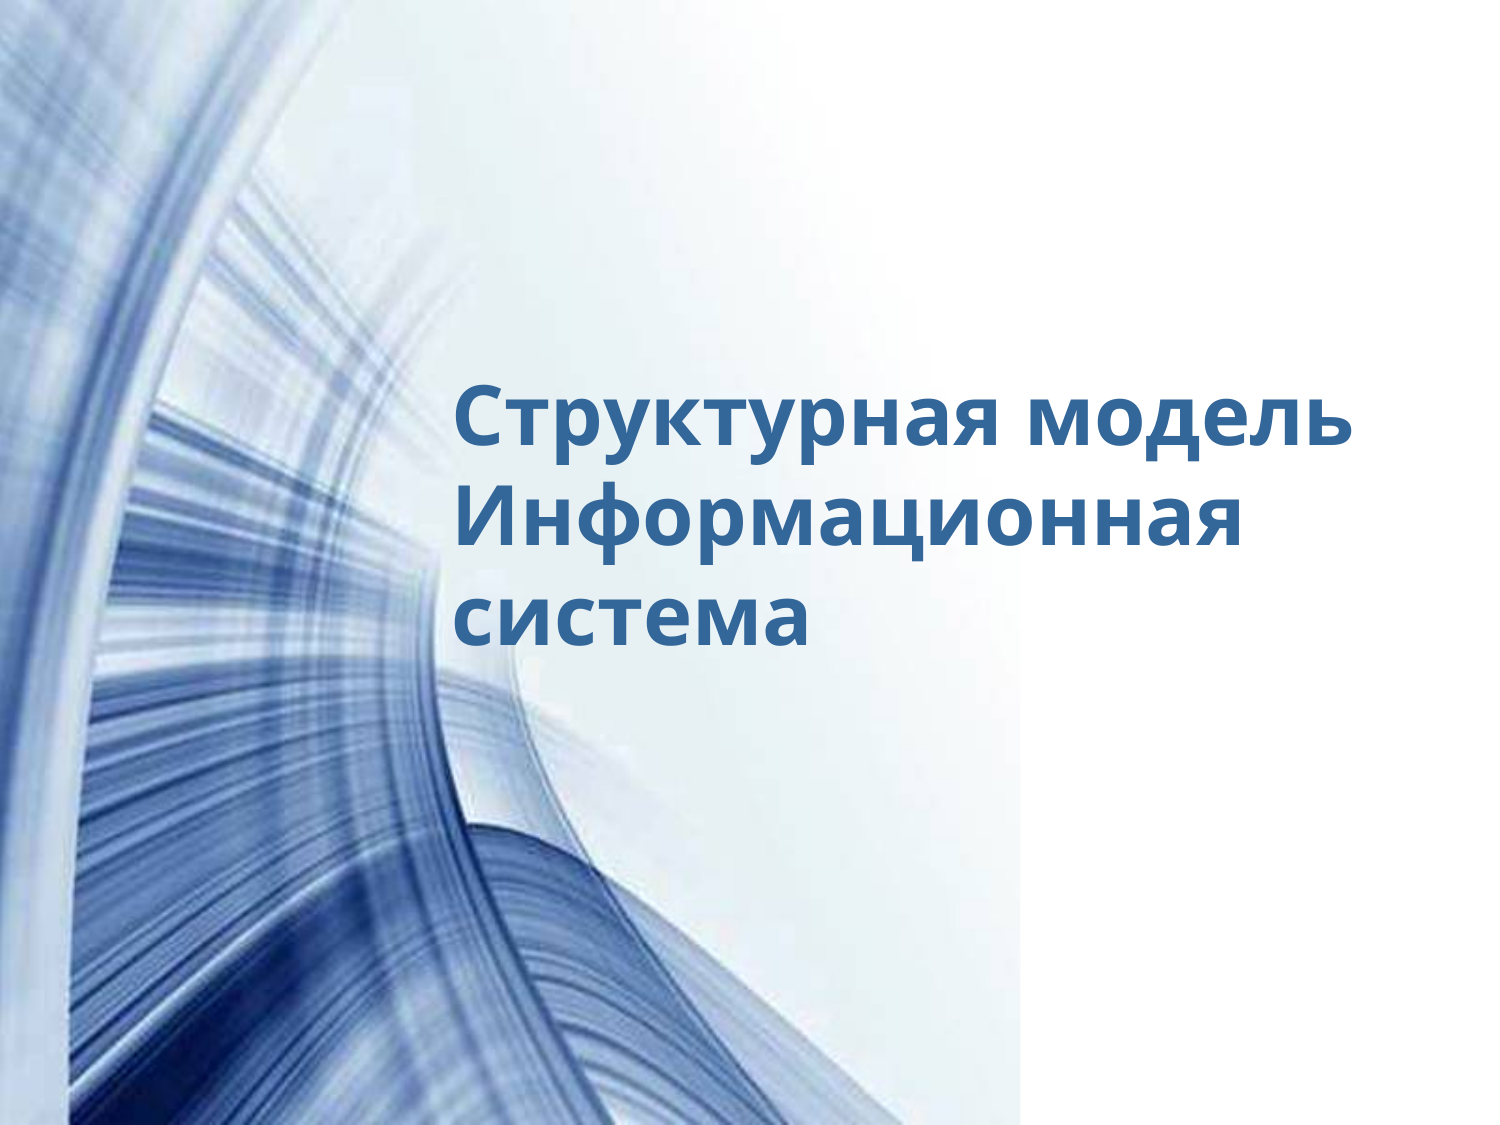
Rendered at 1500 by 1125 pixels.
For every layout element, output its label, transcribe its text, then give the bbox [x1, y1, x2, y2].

text_box Структурная модель Информационная система [437, 354, 1371, 670]
picture [0, 0, 1500, 1125]
